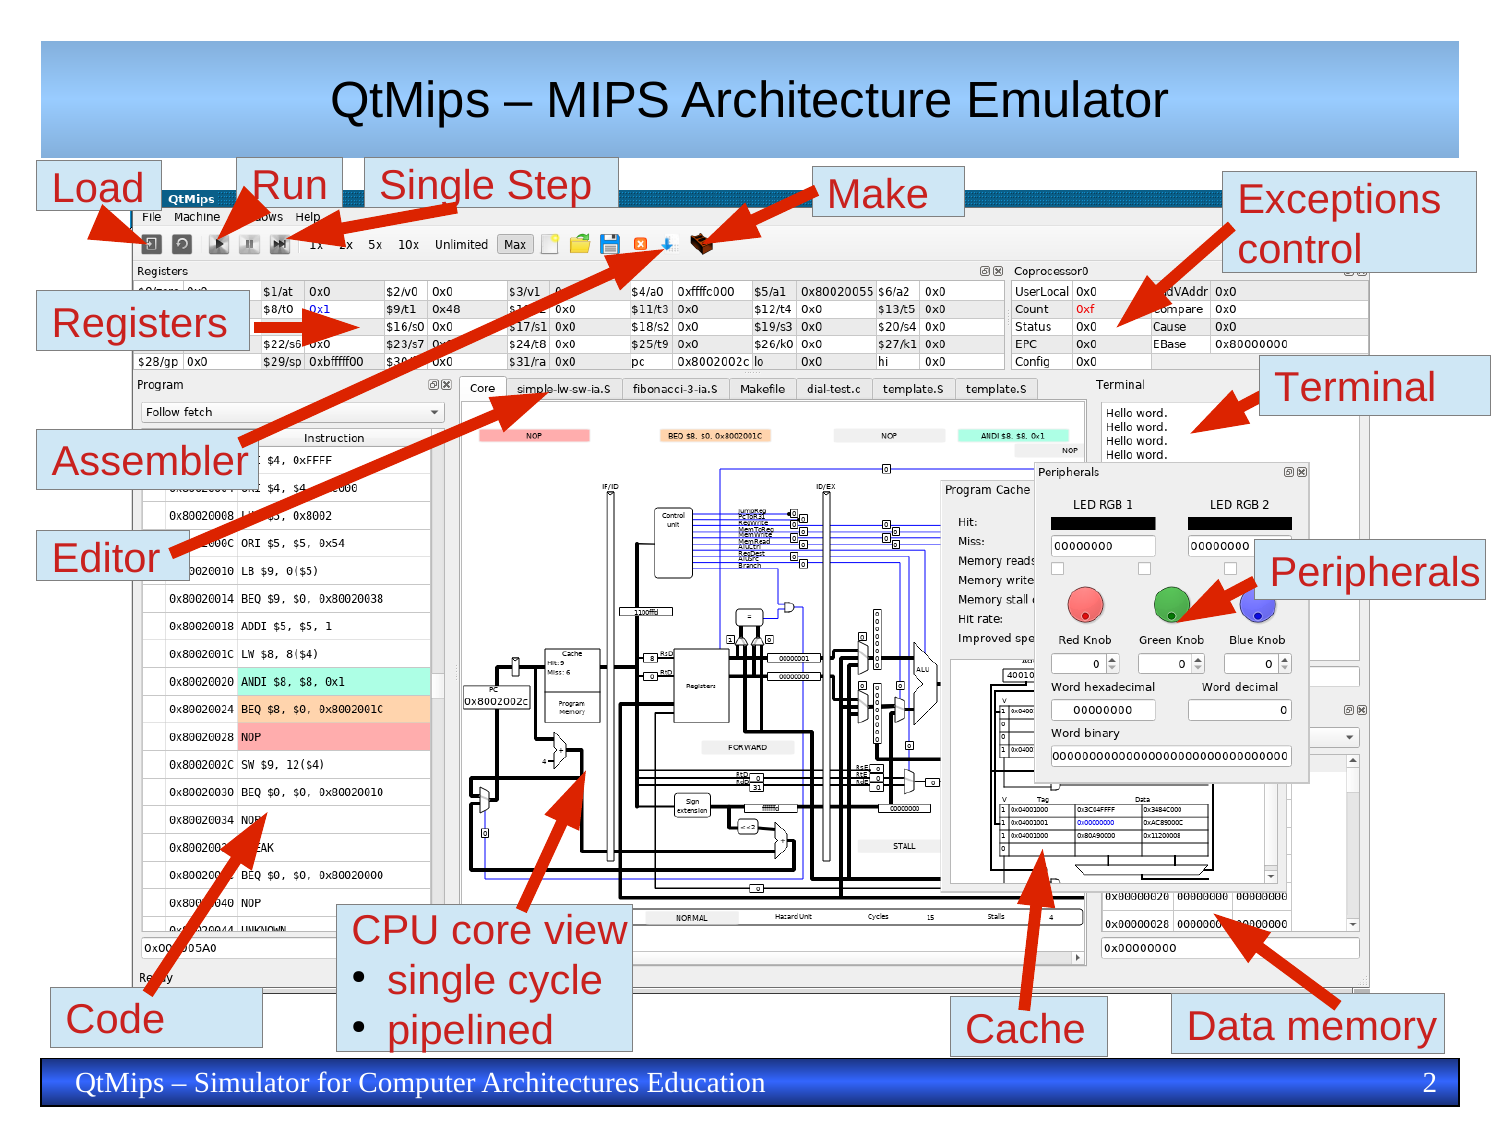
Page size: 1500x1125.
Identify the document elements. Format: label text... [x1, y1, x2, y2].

text_box Single Step [364, 157, 619, 208]
text_box Cache [950, 996, 1108, 1057]
text_box Code [50, 987, 263, 1048]
text_box Editor [36, 530, 190, 581]
text_box Data memory [1171, 993, 1445, 1054]
text_box Terminal [1259, 355, 1491, 416]
text_box CPU core view single cycle pipelined [336, 904, 633, 1052]
text_box Peripherals [1254, 539, 1486, 600]
title QtMips – MIPS Architecture Emulator [41, 41, 1459, 158]
text_box Make [812, 166, 965, 217]
text_box Registers [36, 290, 250, 351]
picture [130, 207, 1370, 994]
text_box Assembler [36, 429, 259, 490]
text_box Run [258, 173, 274, 184]
picture [749, 208, 762, 214]
text_box Load [36, 160, 162, 211]
picture [186, 196, 194, 202]
text_box Exceptions control [1222, 171, 1477, 273]
text_box Run [236, 157, 343, 208]
